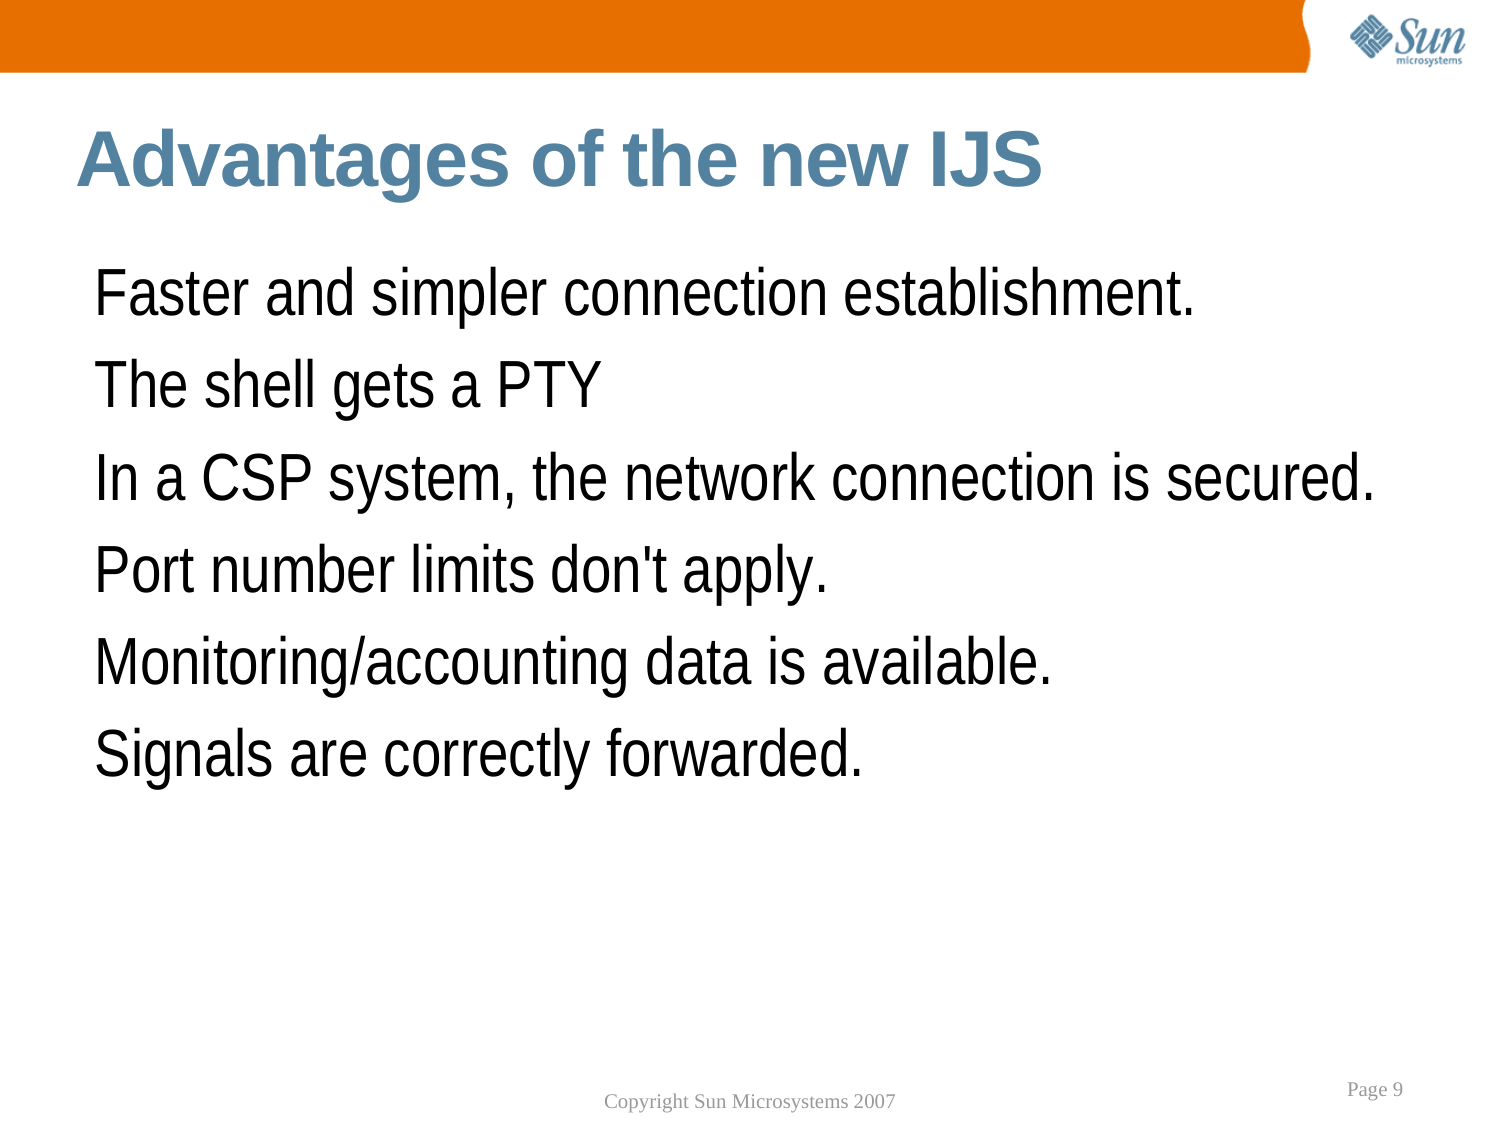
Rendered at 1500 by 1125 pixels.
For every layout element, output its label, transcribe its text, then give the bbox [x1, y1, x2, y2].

list Faster and simpler connection establishment. The shell gets a PTY In a CSP system, the network connection is secured. Port number limits don't apply. Monitoring/accounting data is available. Signals are correctly forwarded. [64, 258, 1401, 1062]
picture [0, 0, 1500, 75]
title Advantages of the new IJS [75, 123, 1437, 227]
